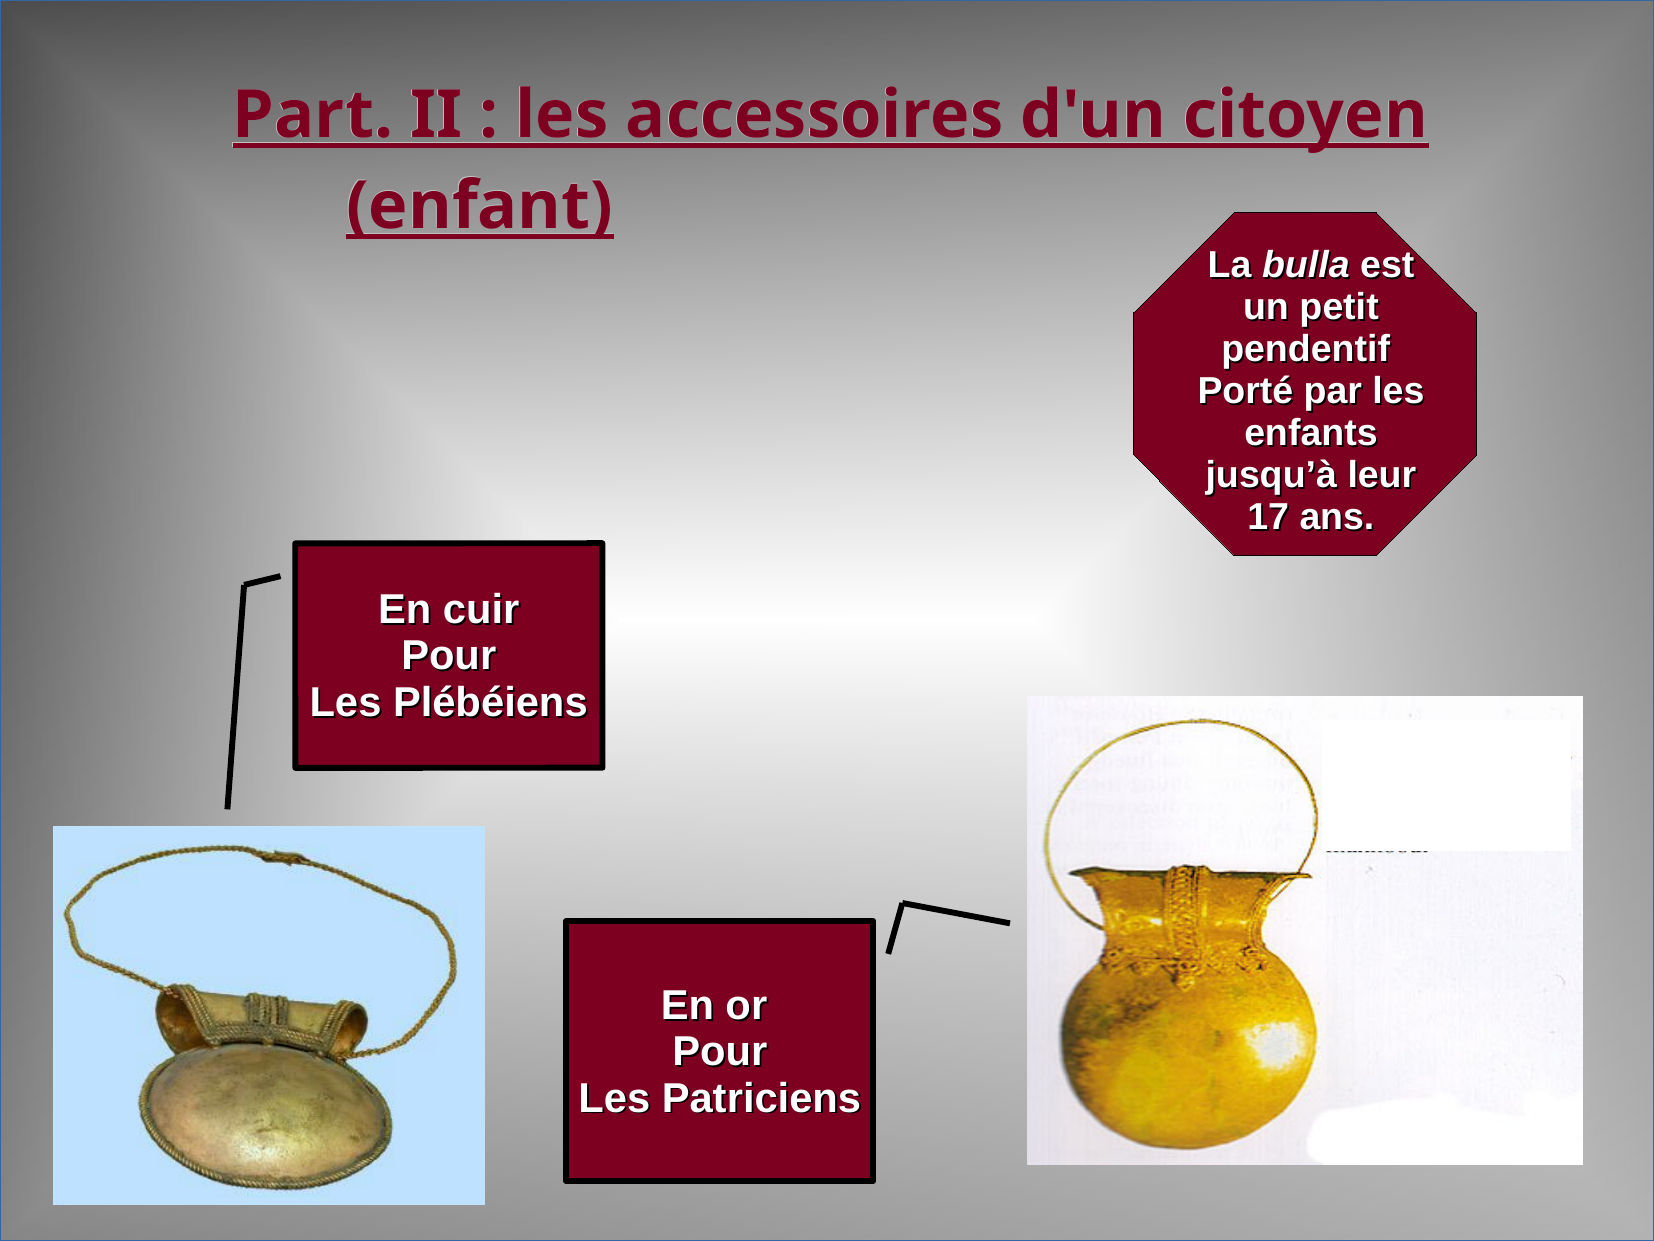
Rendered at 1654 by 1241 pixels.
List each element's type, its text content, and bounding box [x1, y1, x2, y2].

picture [1027, 696, 1583, 1165]
text_box Part. II : les accessoires d'un citoyen (enfant) [141, 59, 1583, 289]
picture [53, 826, 485, 1205]
text_box En cuir Pour Les Plébéiens [295, 543, 603, 768]
text_box La bulla est un petit pendentif Porté par les enfants jusqu’à leur 17 ans. [1169, 236, 1453, 545]
text_box En or Pour Les Patriciens [566, 921, 873, 1181]
text_box [0, 0, 1654, 1241]
